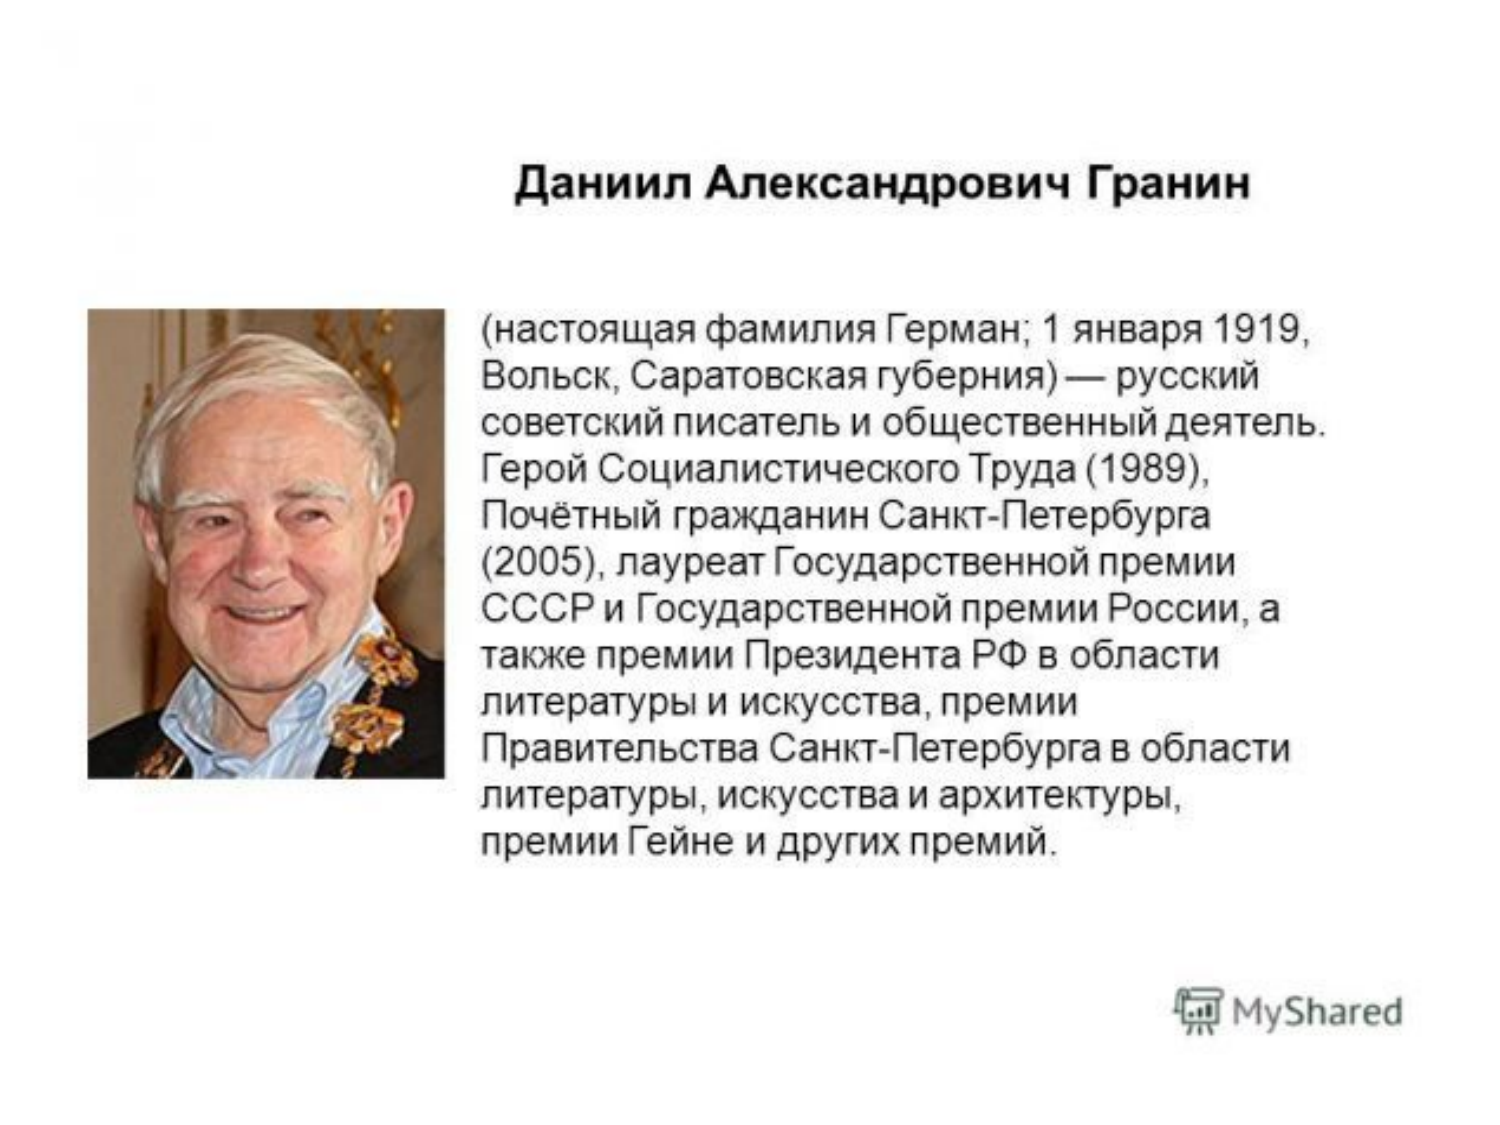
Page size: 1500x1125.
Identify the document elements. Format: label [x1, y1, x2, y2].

picture [41, 30, 1459, 1078]
